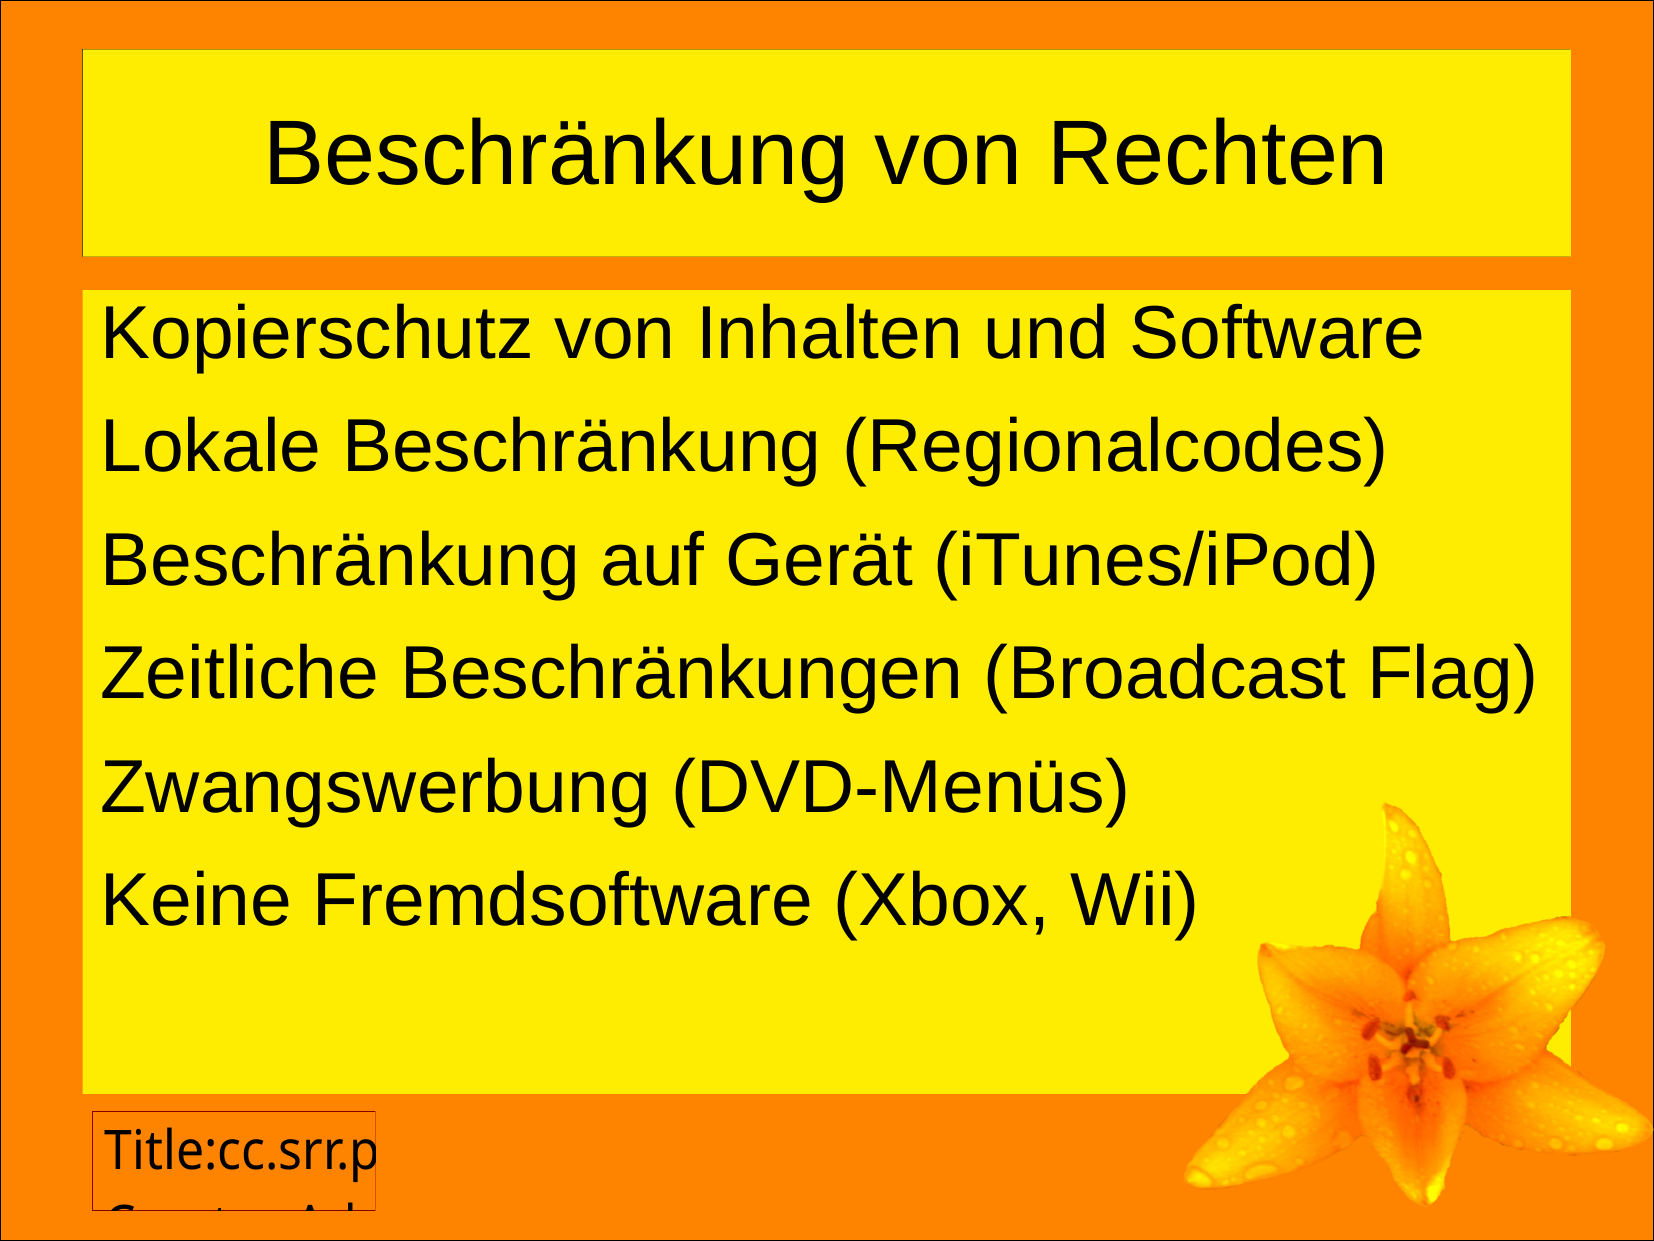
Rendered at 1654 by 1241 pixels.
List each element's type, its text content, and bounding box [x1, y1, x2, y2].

picture [88, 1108, 376, 1211]
picture [1181, 767, 1654, 1241]
list Kopierschutz von Inhalten und Software Lokale Beschränkung (Regionalcodes) Beschränkung auf Gerät (iTunes/iPod) Zeitliche Beschränkungen (Broadcast Flag) Zwangswerbung (DVD-Menüs) Keine Fremdsoftware (Xbox, Wii) [82, 290, 1571, 1094]
text_box [0, 0, 1654, 1241]
title Beschränkung von Rechten [82, 49, 1571, 257]
